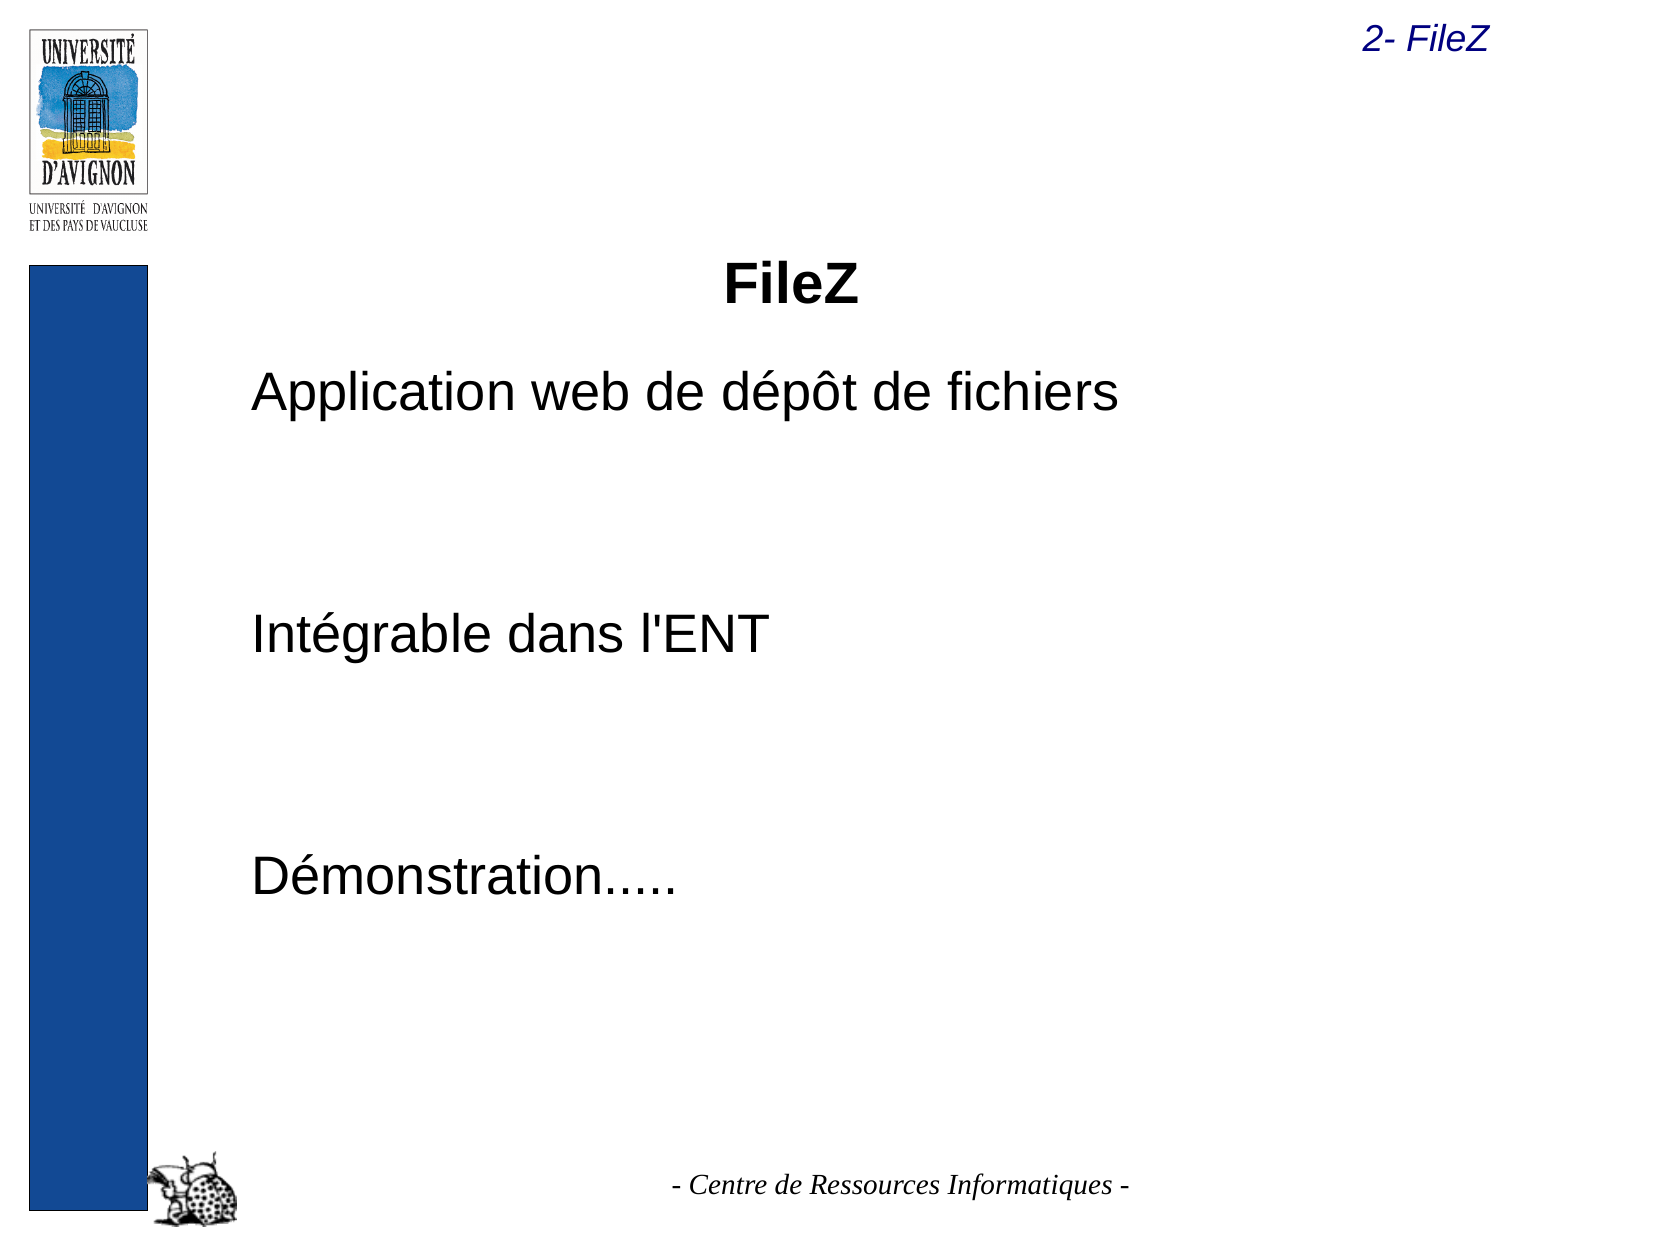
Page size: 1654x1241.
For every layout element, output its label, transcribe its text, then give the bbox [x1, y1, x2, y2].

text_box - Centre de Ressources Informatiques - [648, 1160, 1153, 1209]
text_box FileZ [708, 243, 1093, 354]
text_box 2- FileZ [1347, 10, 1654, 68]
text_box [29, 265, 148, 1211]
picture [147, 1151, 237, 1227]
text_box Application web de dépôt de fichiers Intégrable dans l'ENT Démonstration..... [236, 354, 1506, 1036]
picture [29, 29, 148, 236]
